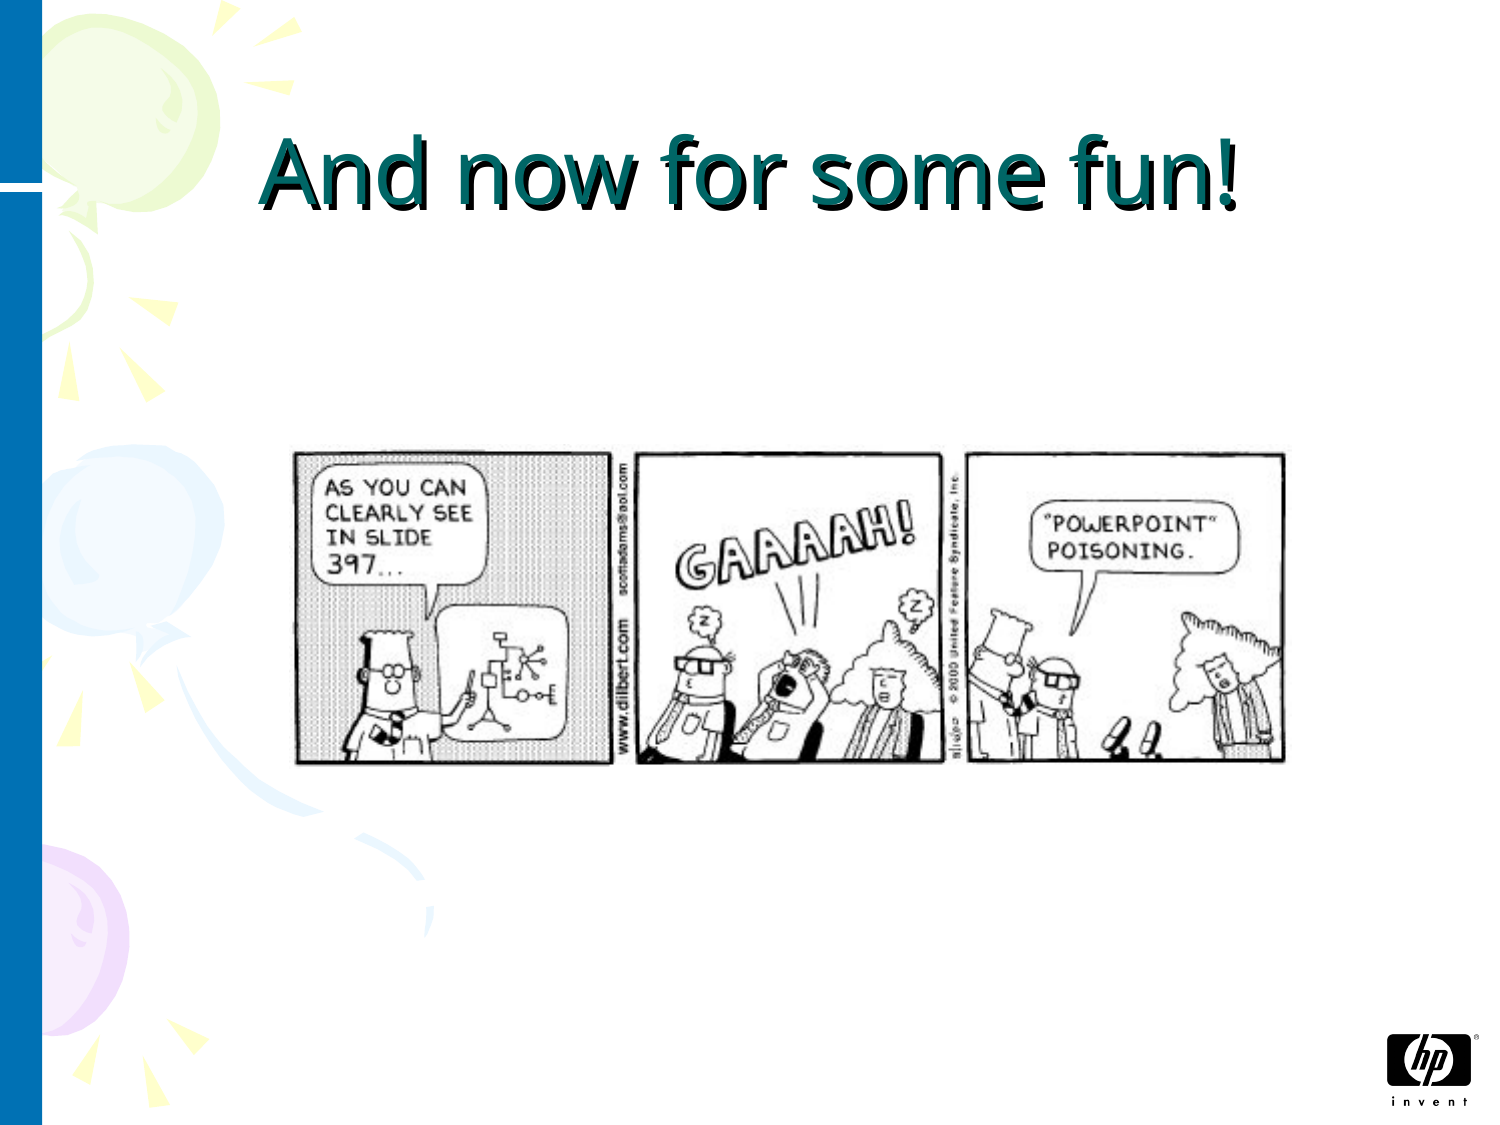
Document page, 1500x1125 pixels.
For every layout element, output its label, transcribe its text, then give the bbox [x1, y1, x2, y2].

picture [1387, 1034, 1479, 1106]
picture [289, 444, 1292, 770]
title And now for some fun! [72, 16, 1426, 233]
